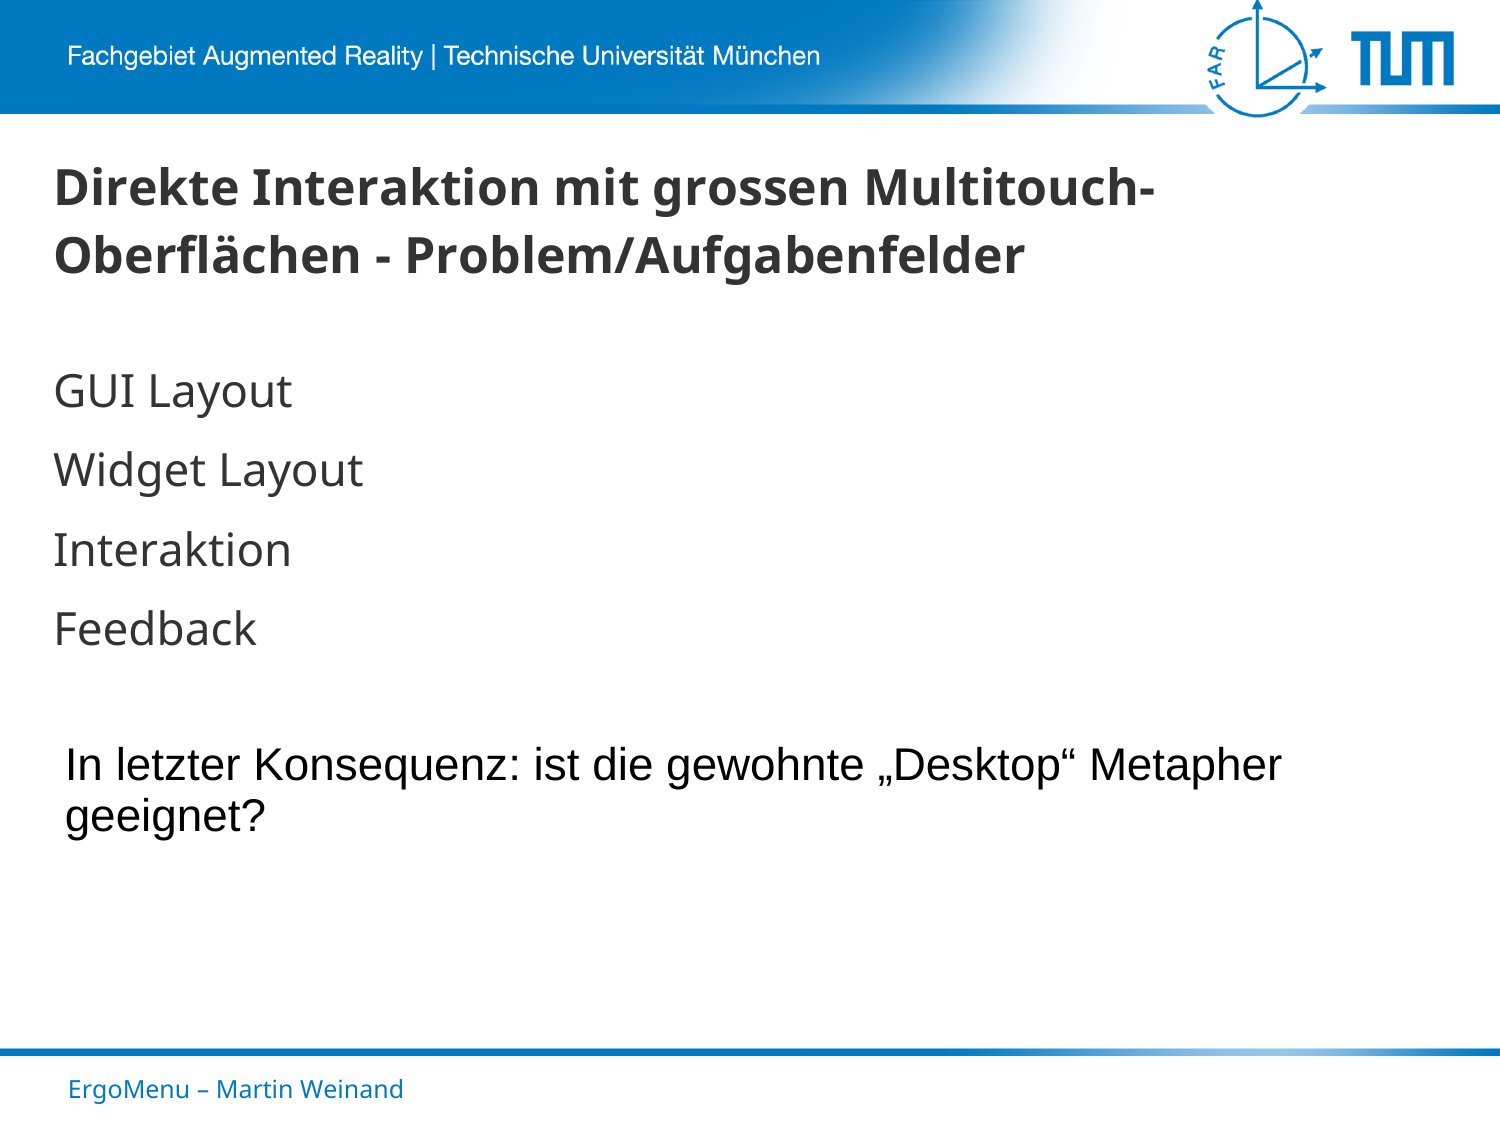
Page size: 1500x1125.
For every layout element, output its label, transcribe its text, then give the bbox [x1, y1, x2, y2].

subtitle GUI Layout Widget Layout Interaktion Feedback [53, 321, 1447, 696]
title Direkte Interaktion mit grossen Multitouch-Oberflächen - Problem/Aufgabenfelder [53, 149, 1447, 291]
text_box In letzter Konsequenz: ist die gewohnte „Desktop“ Metapher geeignet? [50, 731, 1438, 849]
picture [0, 0, 1500, 1125]
text_box ErgoMenu – Martin Weinand [53, 1063, 1081, 1114]
